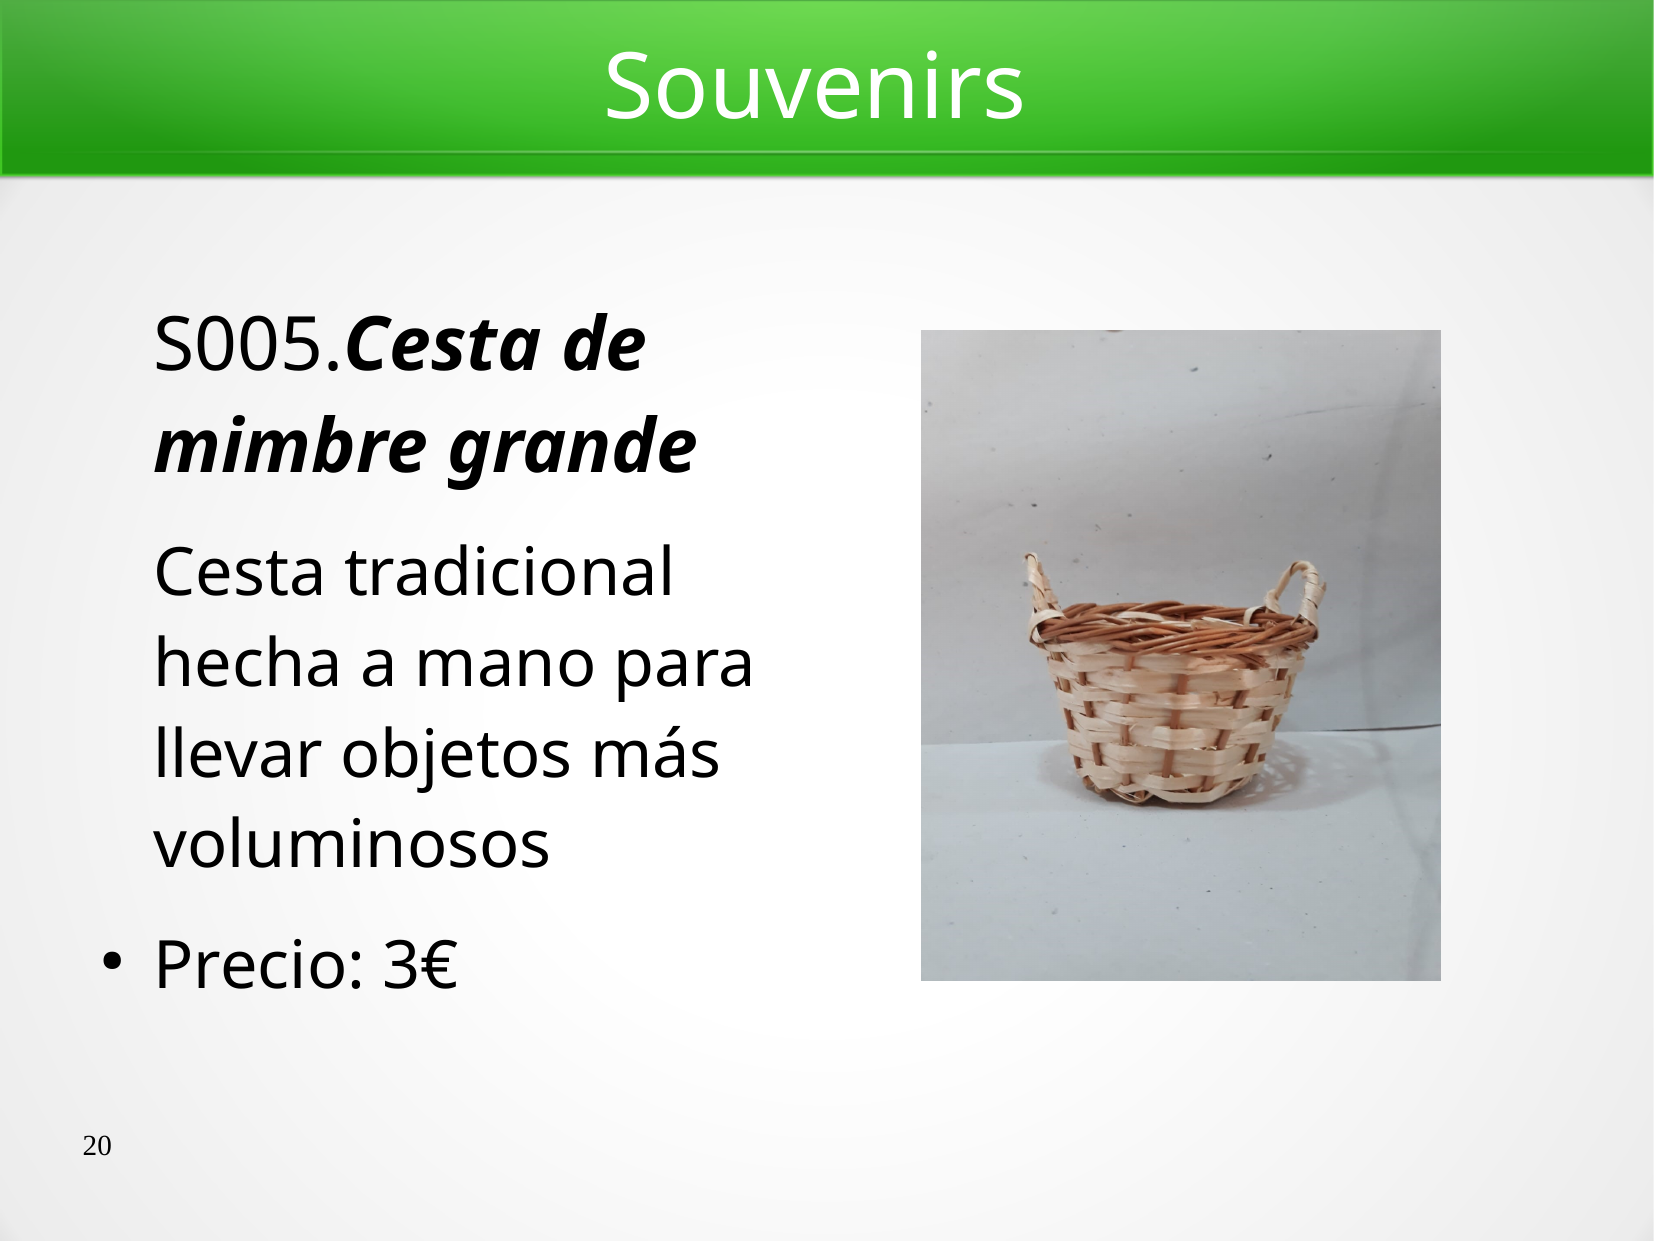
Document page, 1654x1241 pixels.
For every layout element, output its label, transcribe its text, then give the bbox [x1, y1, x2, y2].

list S005.Cesta de mimbre grande Cesta tradicional hecha a mano para llevar objetos más voluminosos Precio: 3€ [82, 290, 809, 1010]
picture [0, 0, 1654, 1241]
title Souvenirs [82, 11, 1571, 154]
